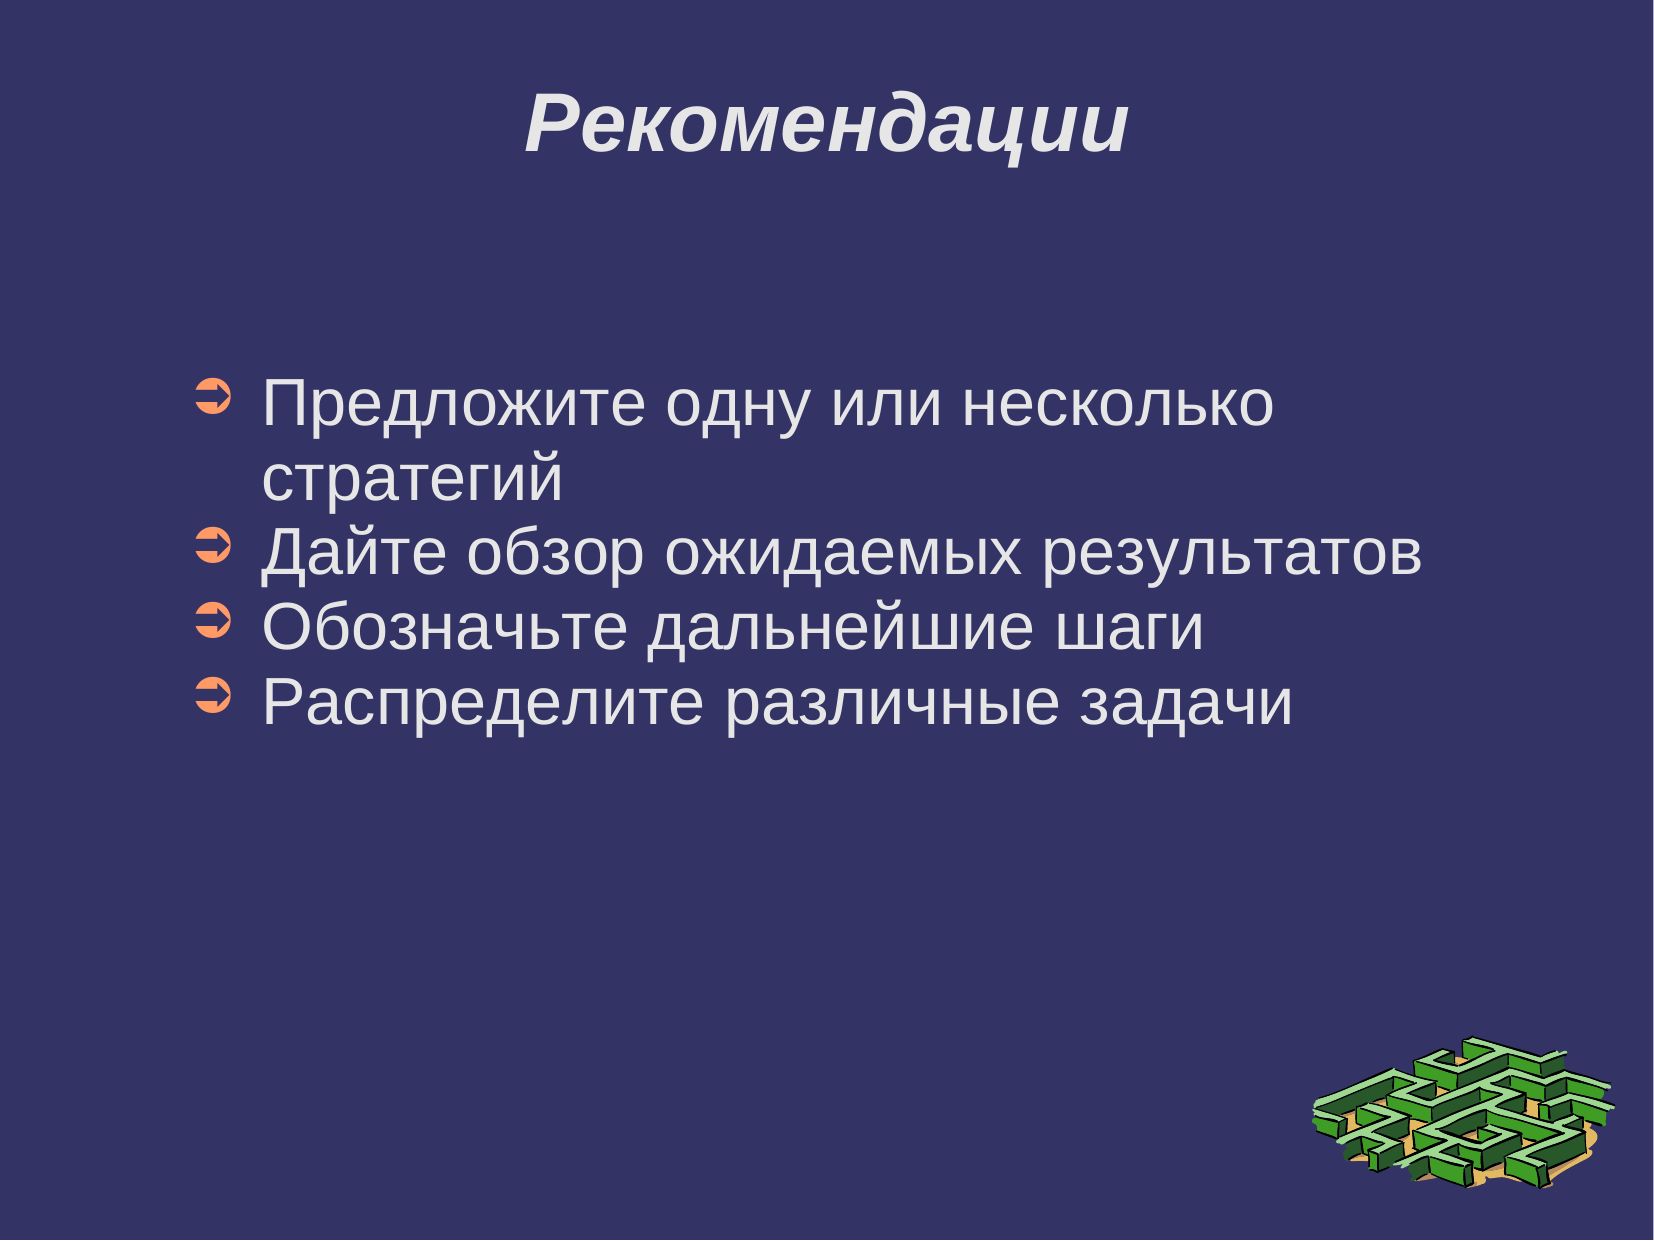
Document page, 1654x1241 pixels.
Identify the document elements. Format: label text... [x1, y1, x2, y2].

title Рекомендации [121, 19, 1534, 227]
list Предложите одну или несколько стратегий Дайте обзор ожидаемых результатов Обозначьте дальнейшие шаги Распределите различные задачи [178, 364, 1570, 1147]
